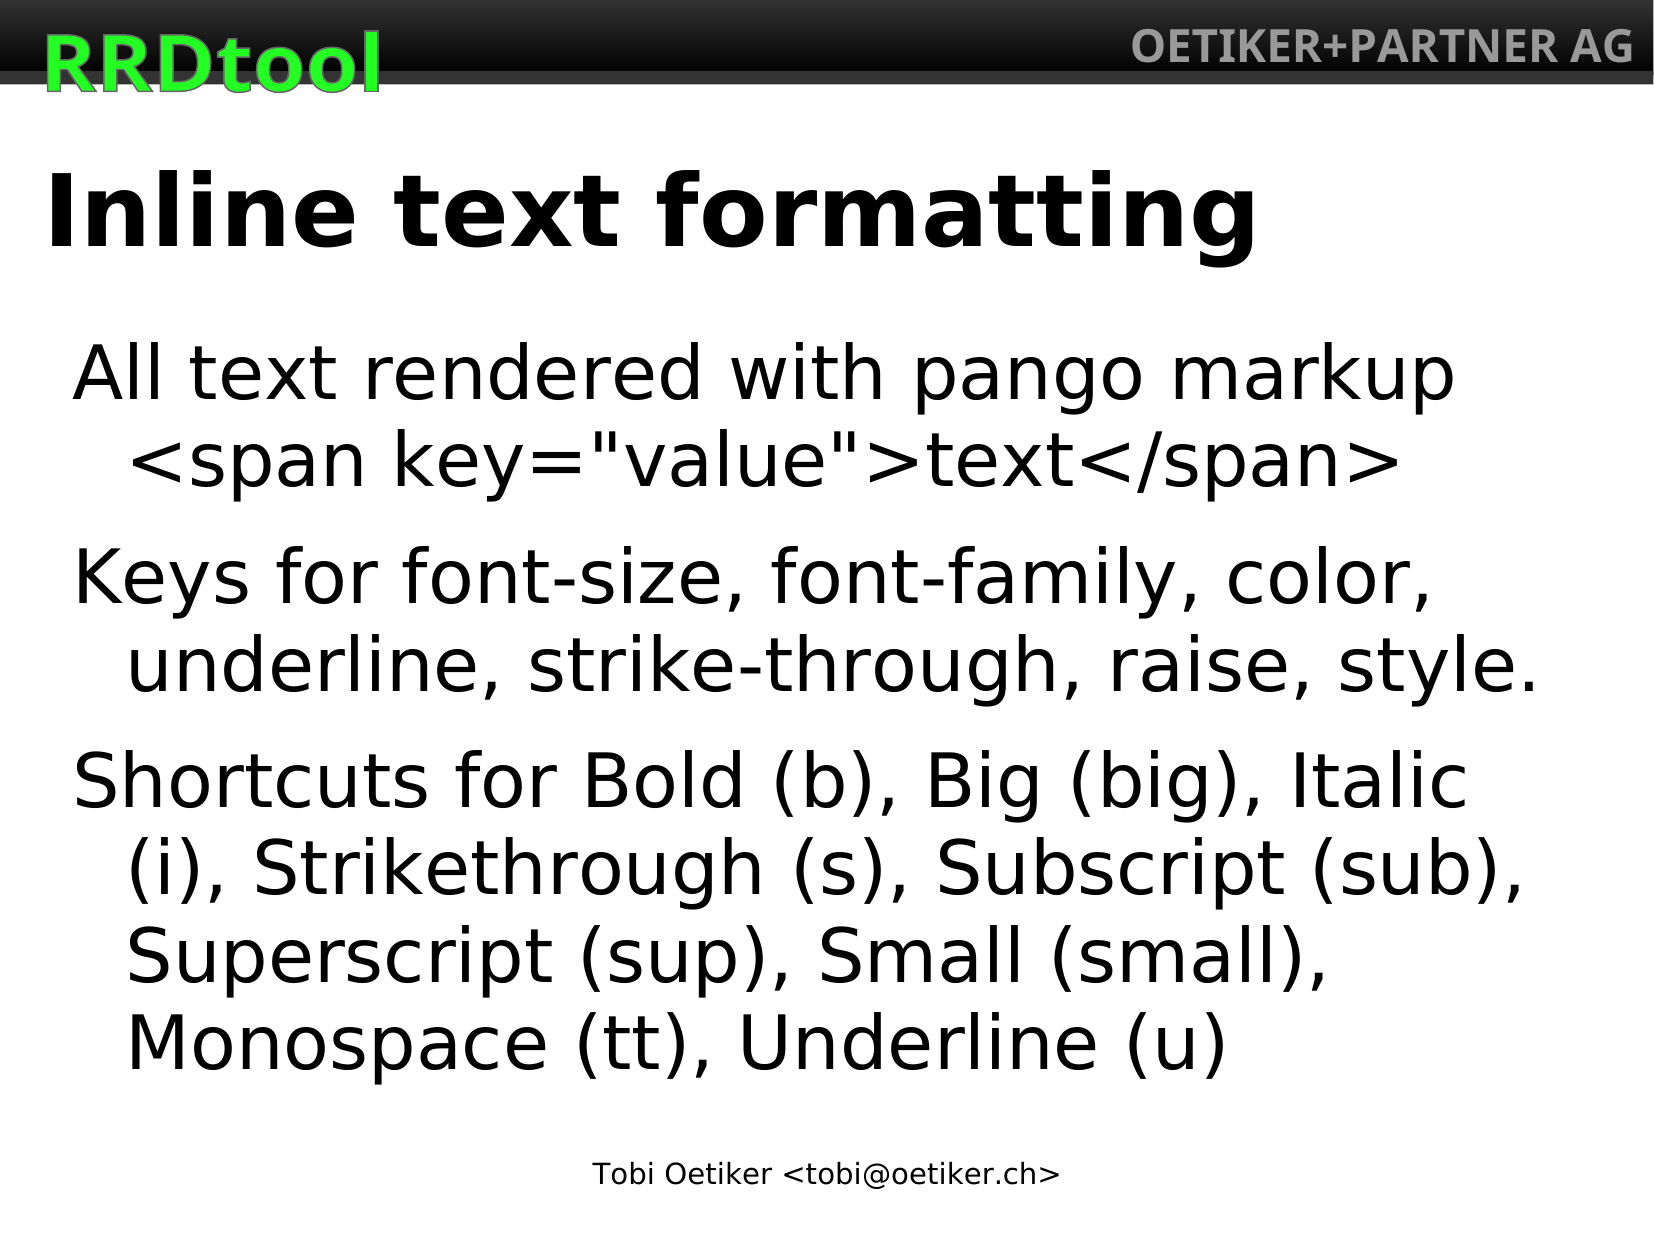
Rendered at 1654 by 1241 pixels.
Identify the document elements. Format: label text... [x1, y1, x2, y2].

title Inline text formatting [43, 144, 1582, 280]
list All text rendered with pango markup <span key="value">text</span> Keys for font-size, font-family, color, underline, strike-through, raise, style. Shortcuts for Bold (b), Big (big), Italic (i), Strikethrough (s), Subscript (sub), Superscript (sup), Small (small), Monospace (tt), Underline (u) [54, 330, 1576, 1088]
